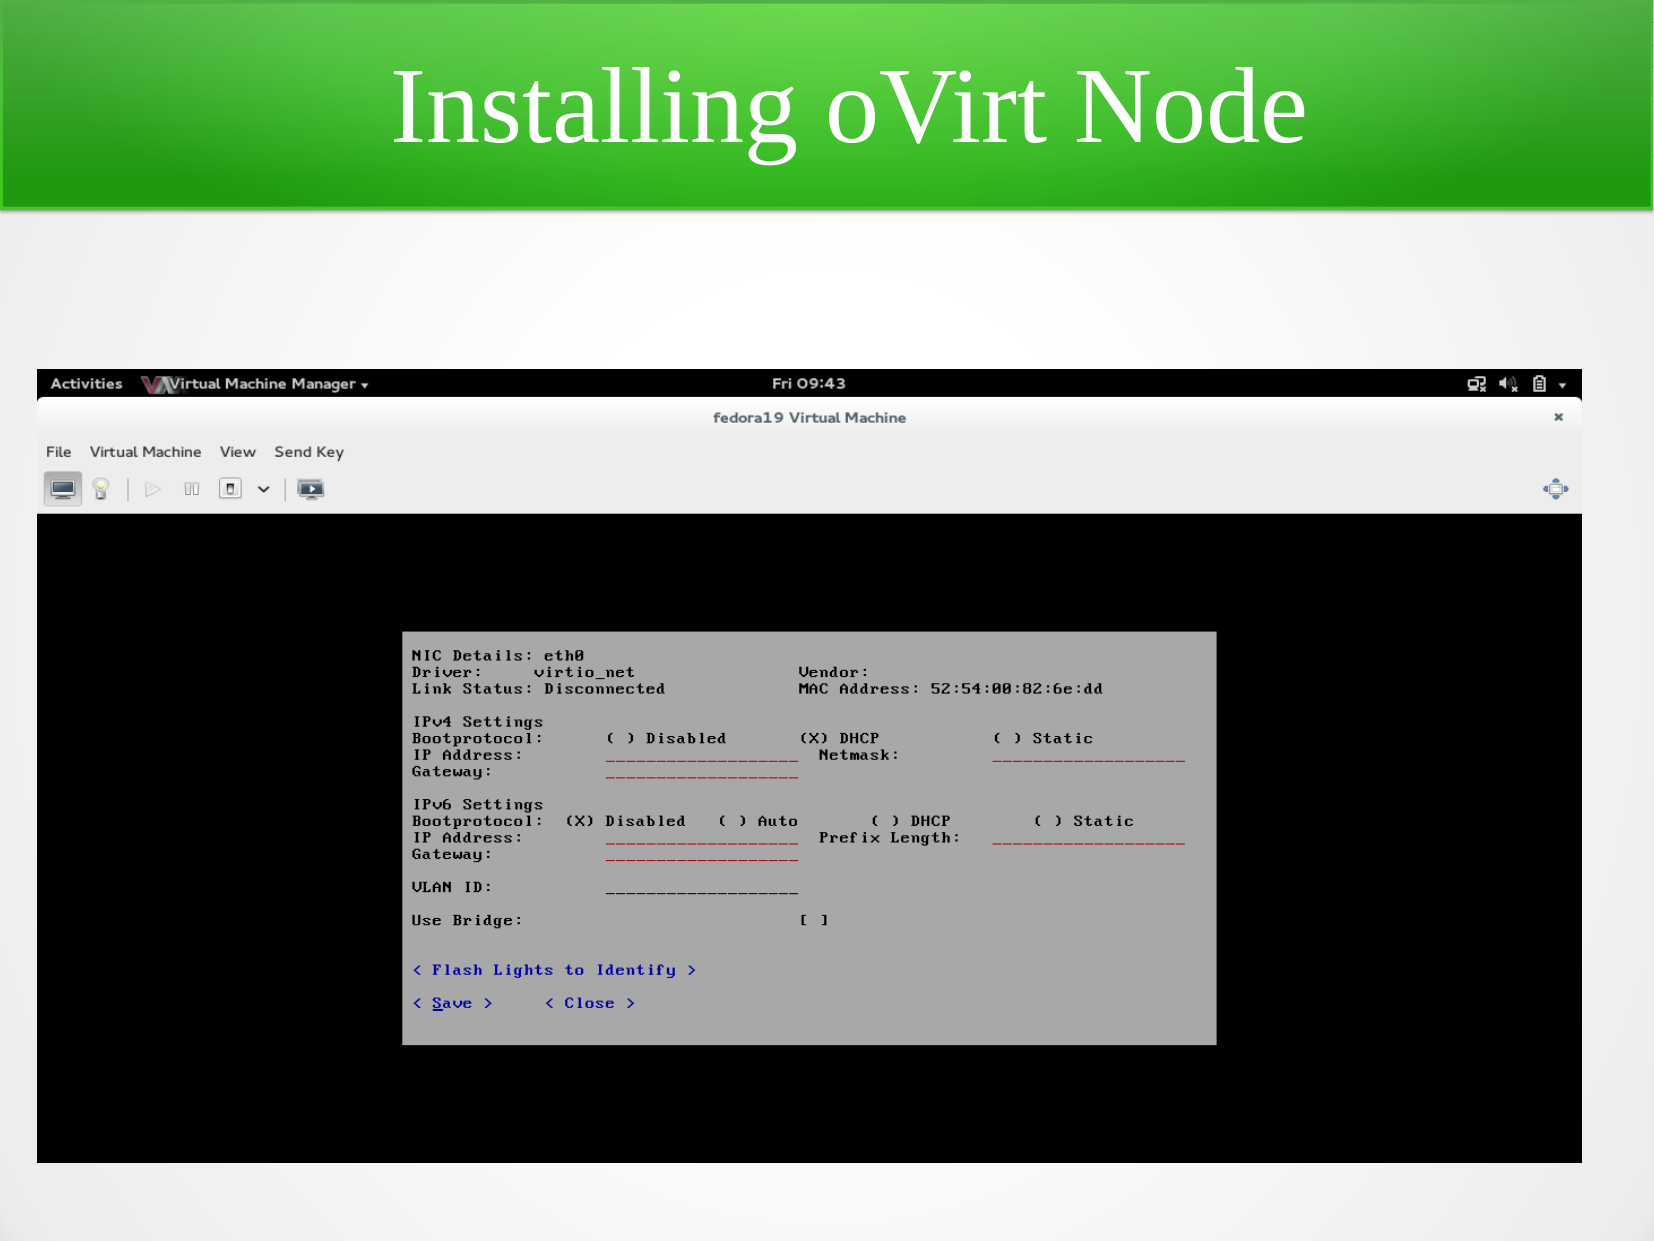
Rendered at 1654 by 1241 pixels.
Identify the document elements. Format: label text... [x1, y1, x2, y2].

picture [37, 369, 1582, 1163]
title Installing oVirt Node [86, 11, 1576, 200]
